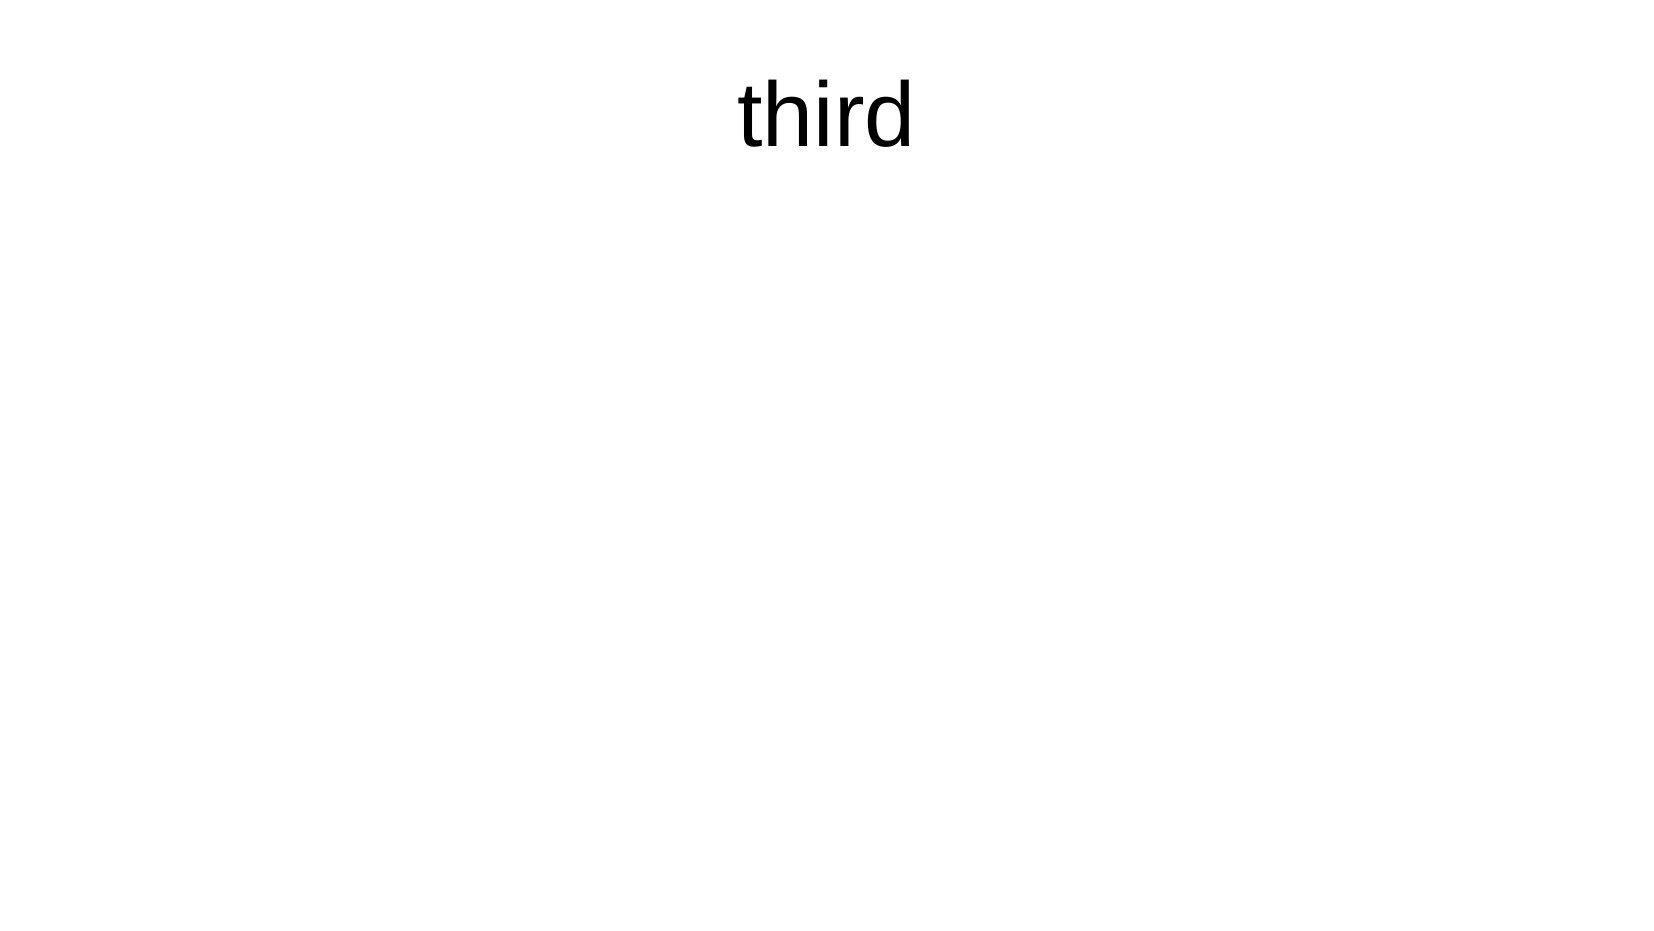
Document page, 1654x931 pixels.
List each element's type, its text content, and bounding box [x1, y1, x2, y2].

title third [82, 37, 1571, 193]
